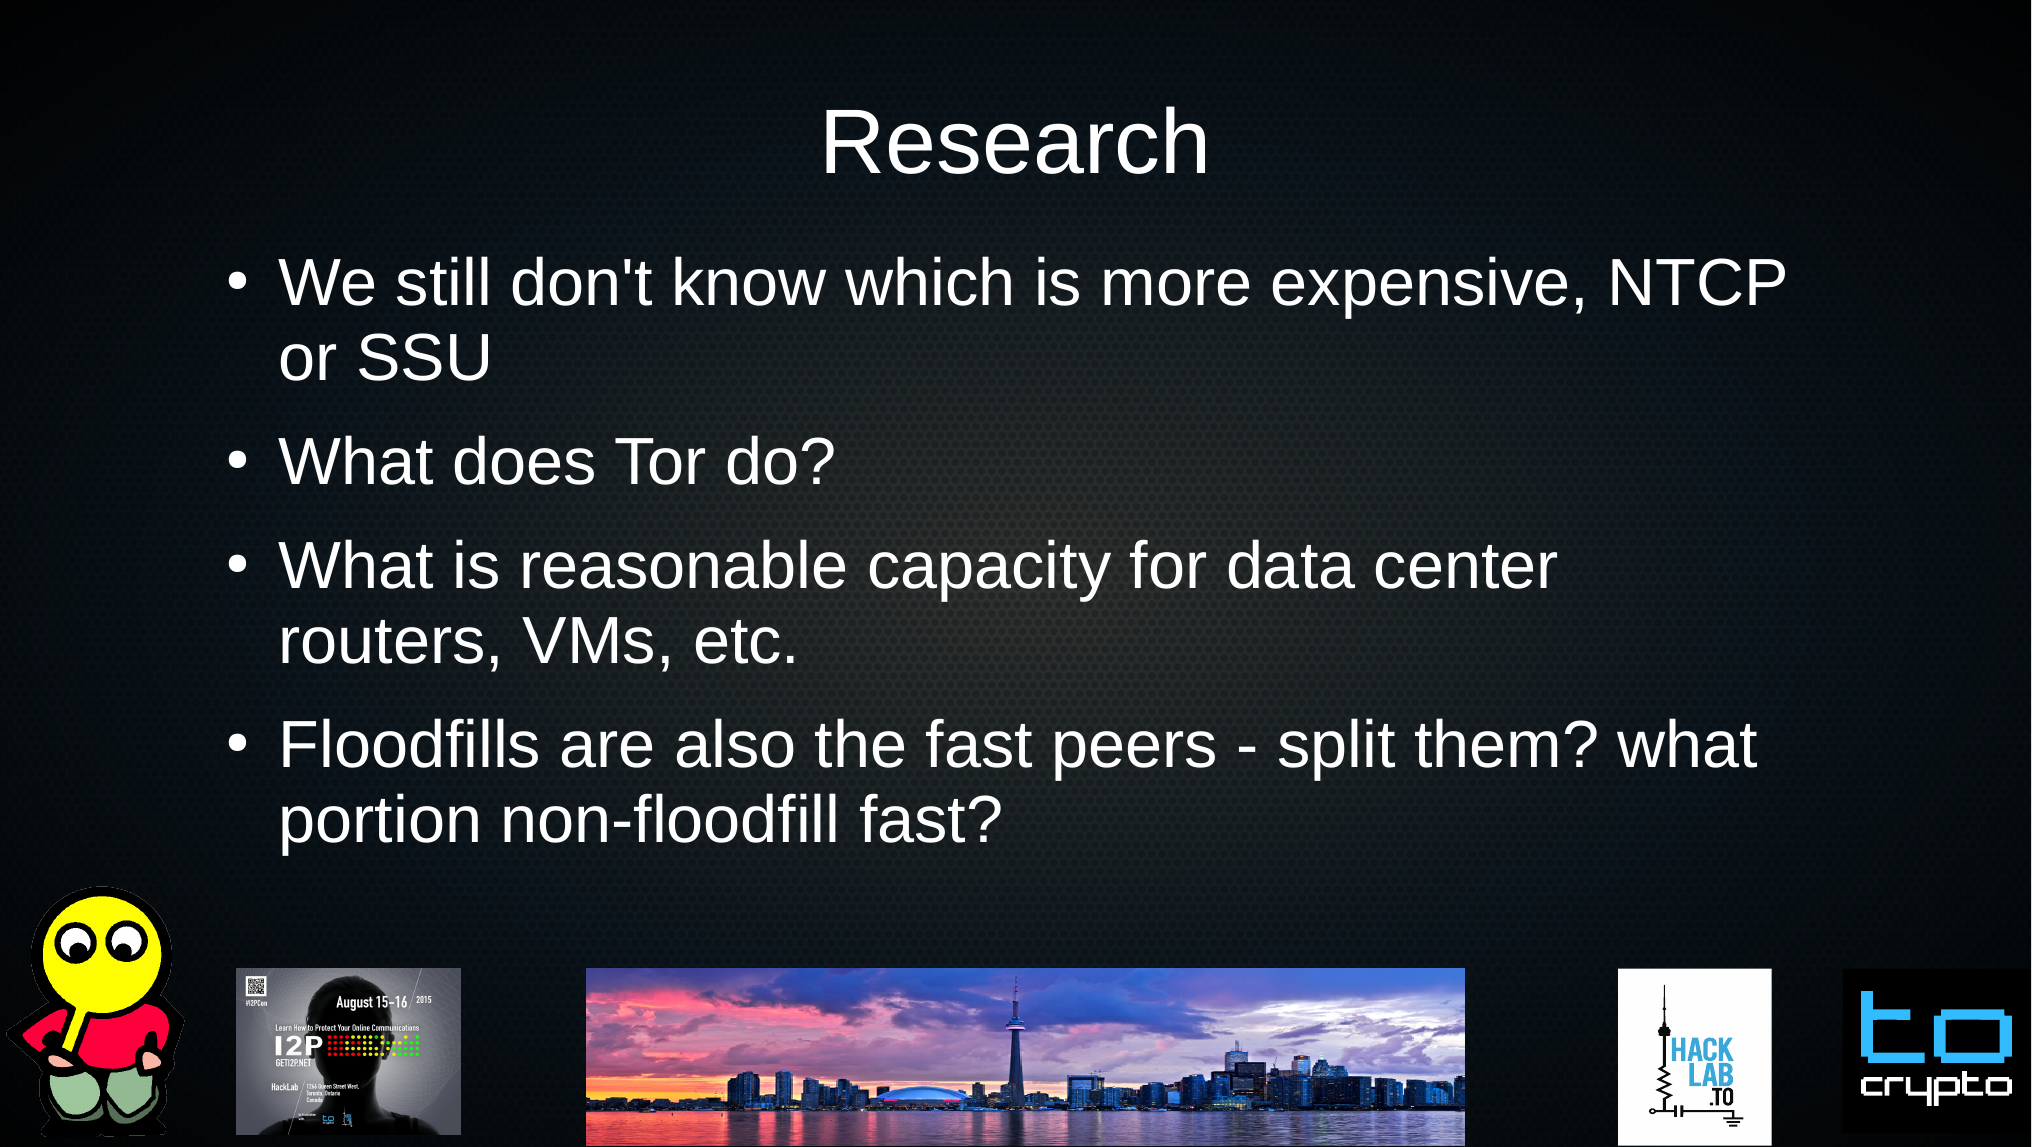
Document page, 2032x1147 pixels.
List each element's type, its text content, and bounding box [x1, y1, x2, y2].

title Research [101, 45, 1930, 237]
picture [0, 0, 2032, 1147]
list We still don't know which is more expensive, NTCP or SSU What does Tor do? What is reasonable capacity for data center routers, VMs, etc. Floodfills are also the fast peers - split them? what portion non-floodfill fast? [207, 244, 1796, 910]
